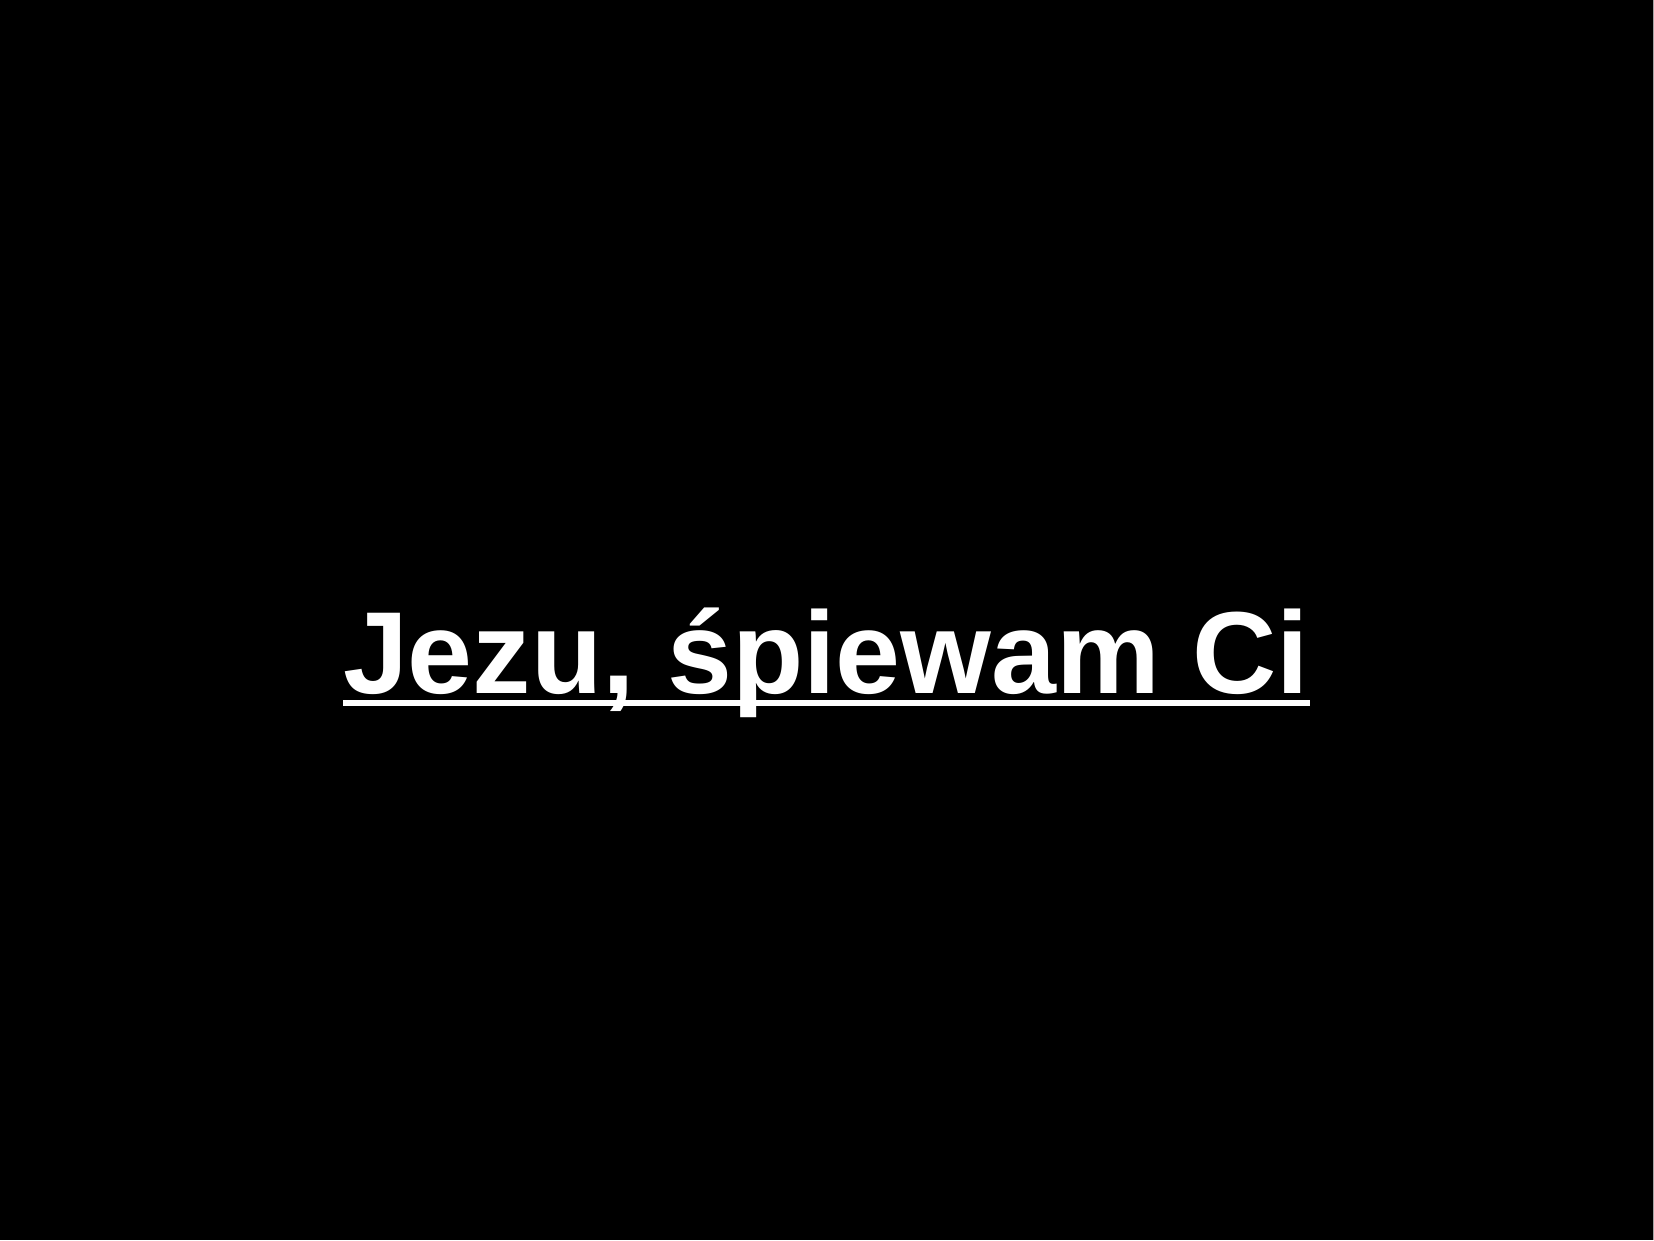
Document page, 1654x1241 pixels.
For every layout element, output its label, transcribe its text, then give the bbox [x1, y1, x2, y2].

subtitle Jezu, śpiewam Ci [0, 0, 1654, 1241]
